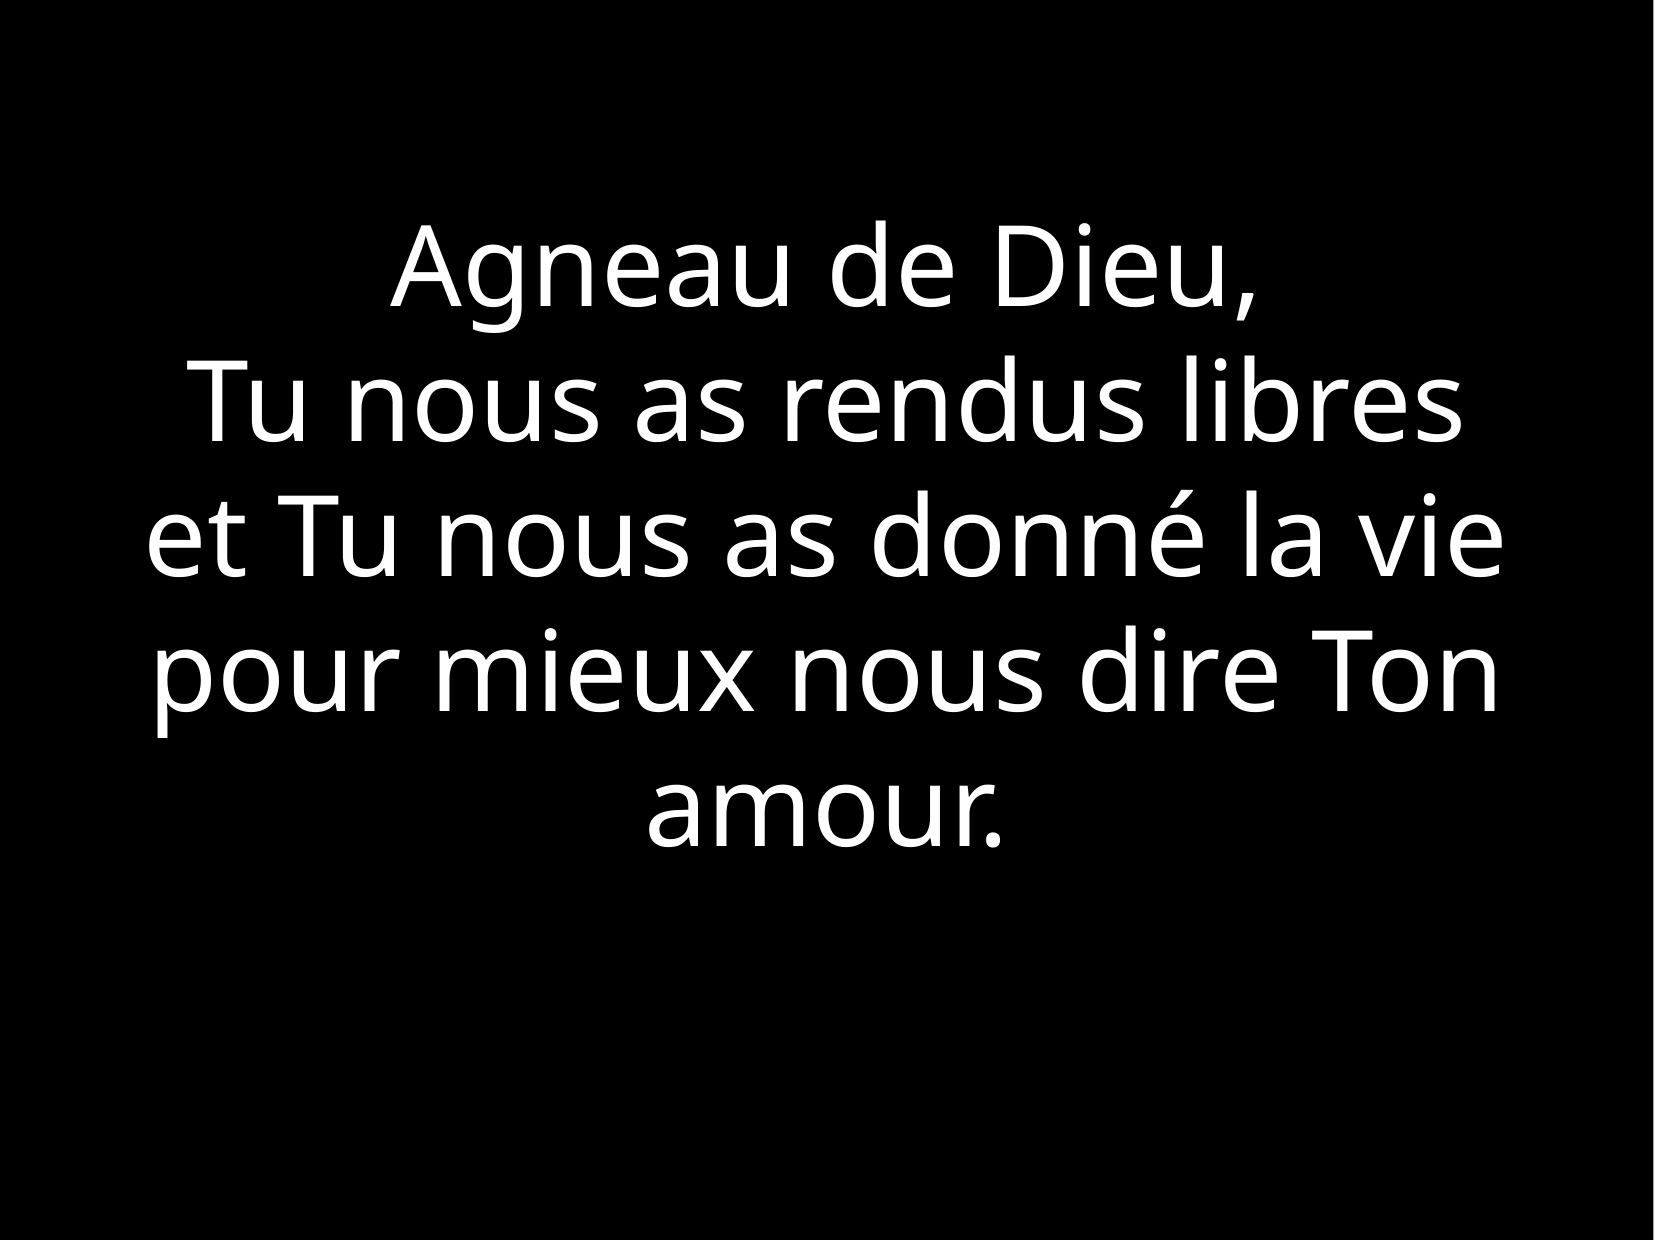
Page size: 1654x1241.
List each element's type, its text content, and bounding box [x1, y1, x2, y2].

text_box Agneau de Dieu, Tu nous as rendus libres et Tu nous as donné la vie pour mieux nous dire Ton amour. [0, 88, 1654, 975]
